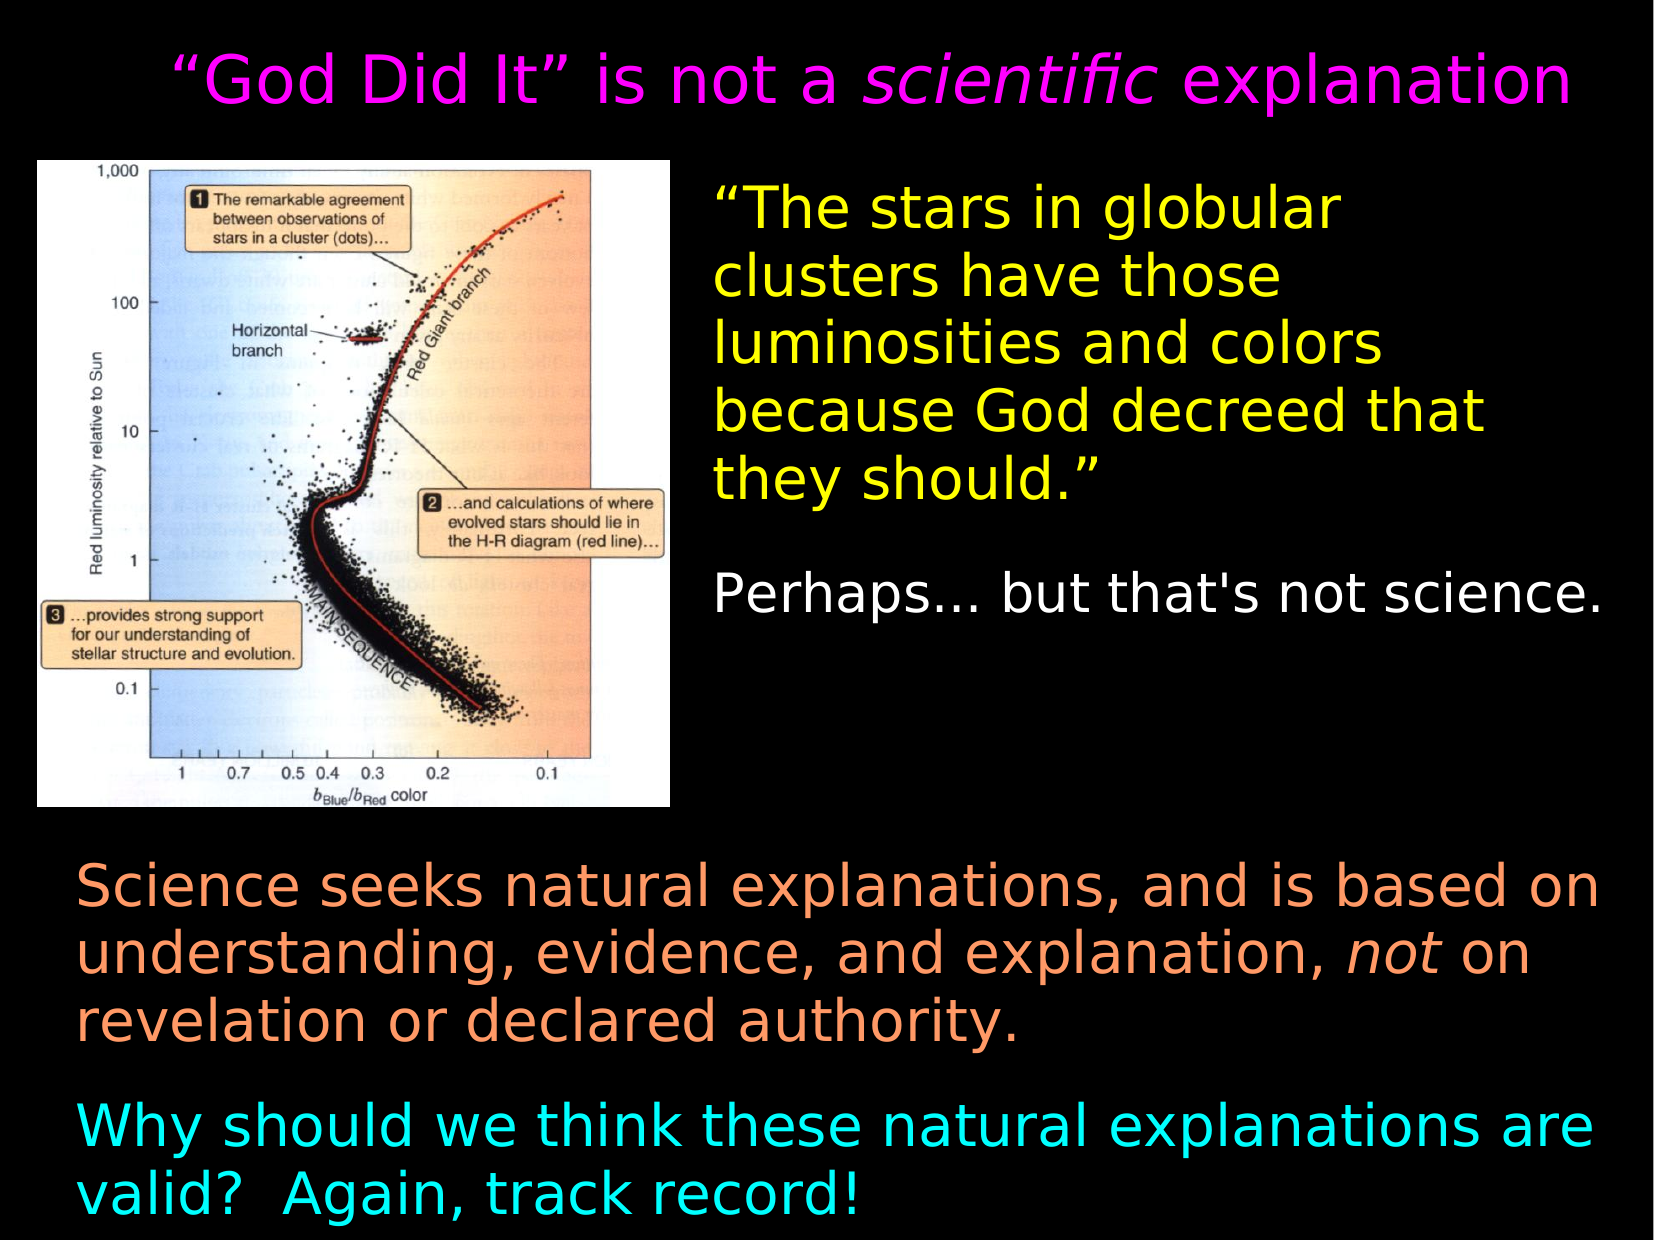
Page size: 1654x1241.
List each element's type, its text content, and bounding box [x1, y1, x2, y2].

text_box “God Did It” is not a scientific explanation [150, 29, 1593, 132]
picture [37, 160, 670, 807]
text_box Science seeks natural explanations, and is based on understanding, evidence, and explanation, not on revelation or declared authority. Why should we think these natural explanations are valid? Again, track record! [56, 840, 1634, 1241]
text_box “The stars in globular clusters have those luminosities and colors because God decreed that they should.” [693, 162, 1594, 526]
text_box Perhaps... but that's not science. [693, 550, 1627, 638]
